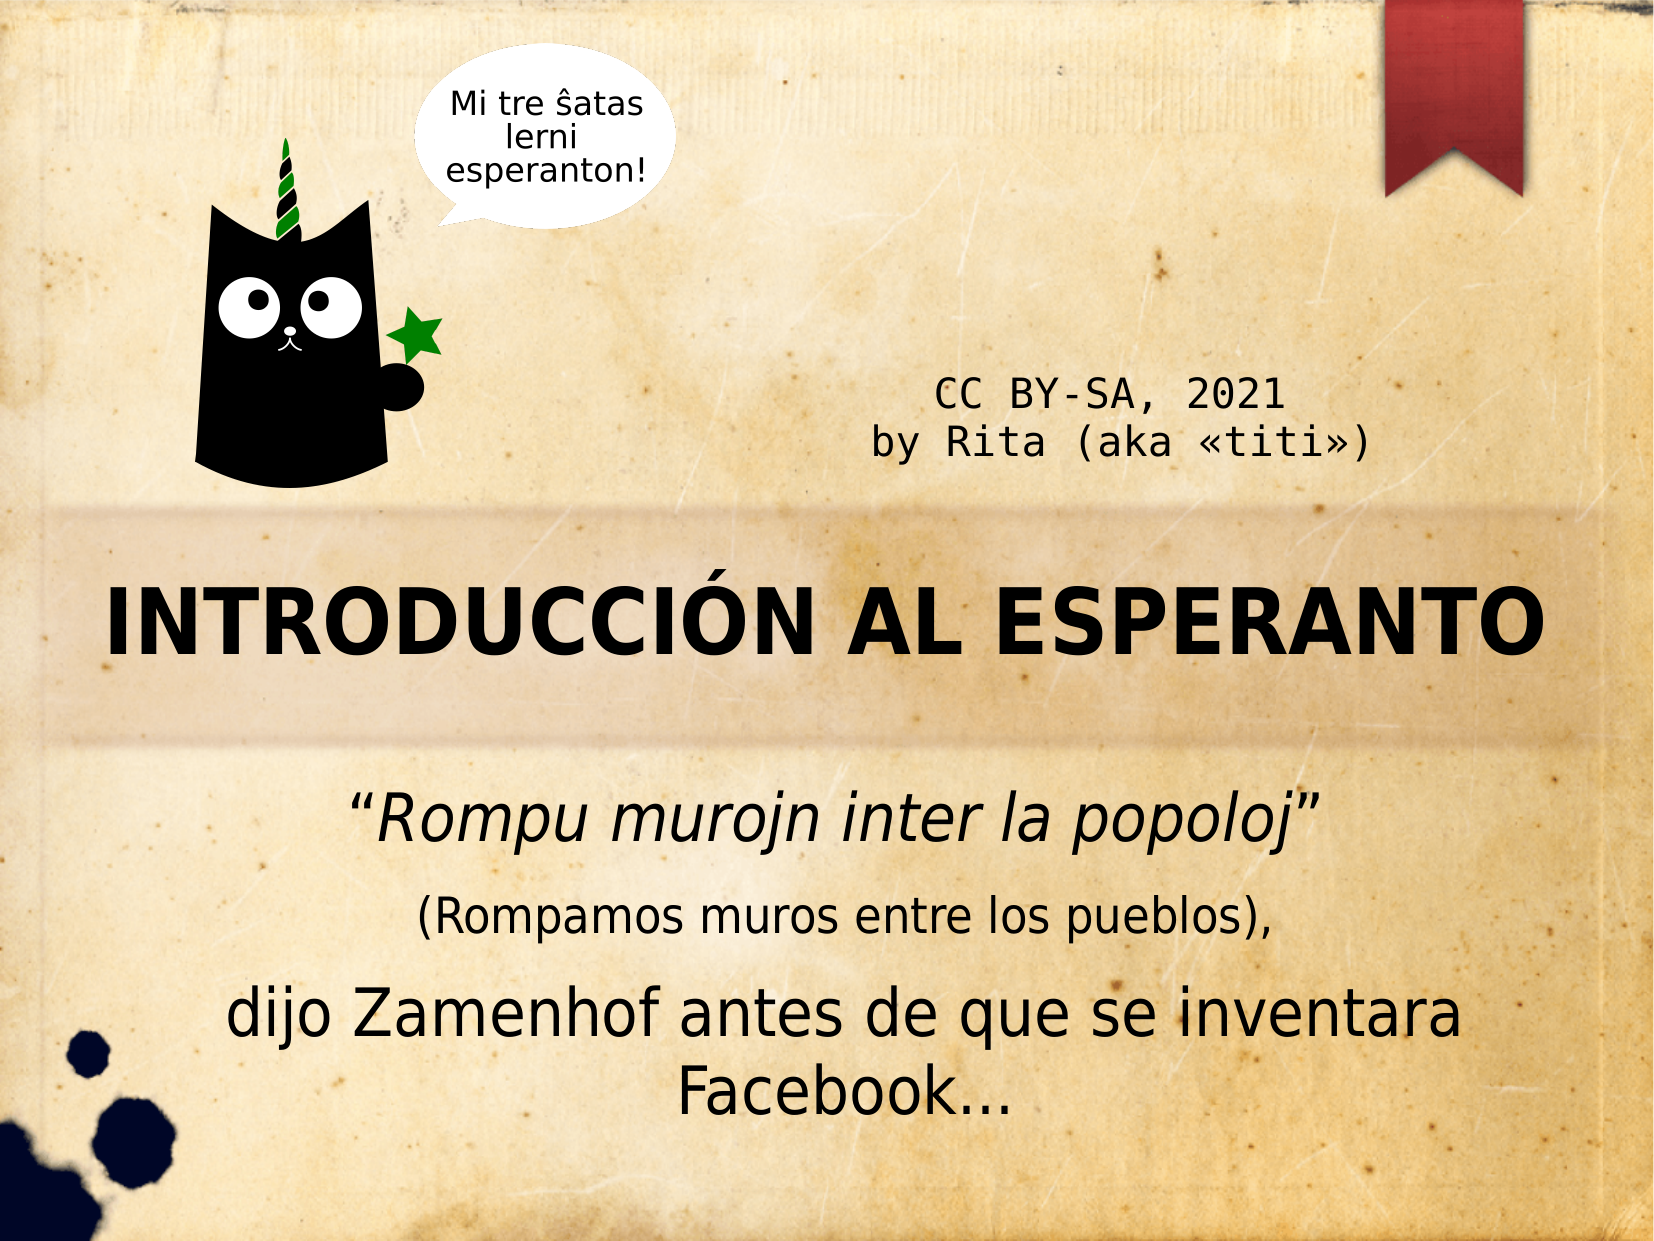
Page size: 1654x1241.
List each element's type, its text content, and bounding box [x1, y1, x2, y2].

list “Rompu murojn inter la popoloj” (Rompamos muros entre los pueblos), dijo Zamenhof antes de que se inventara Facebook... [82, 779, 1538, 1205]
list CC BY-SA, 2021 by Rita (aka «titi») [675, 369, 1501, 520]
title INTRODUCCIÓN AL ESPERANTO [82, 519, 1571, 727]
picture [0, 0, 1654, 1241]
